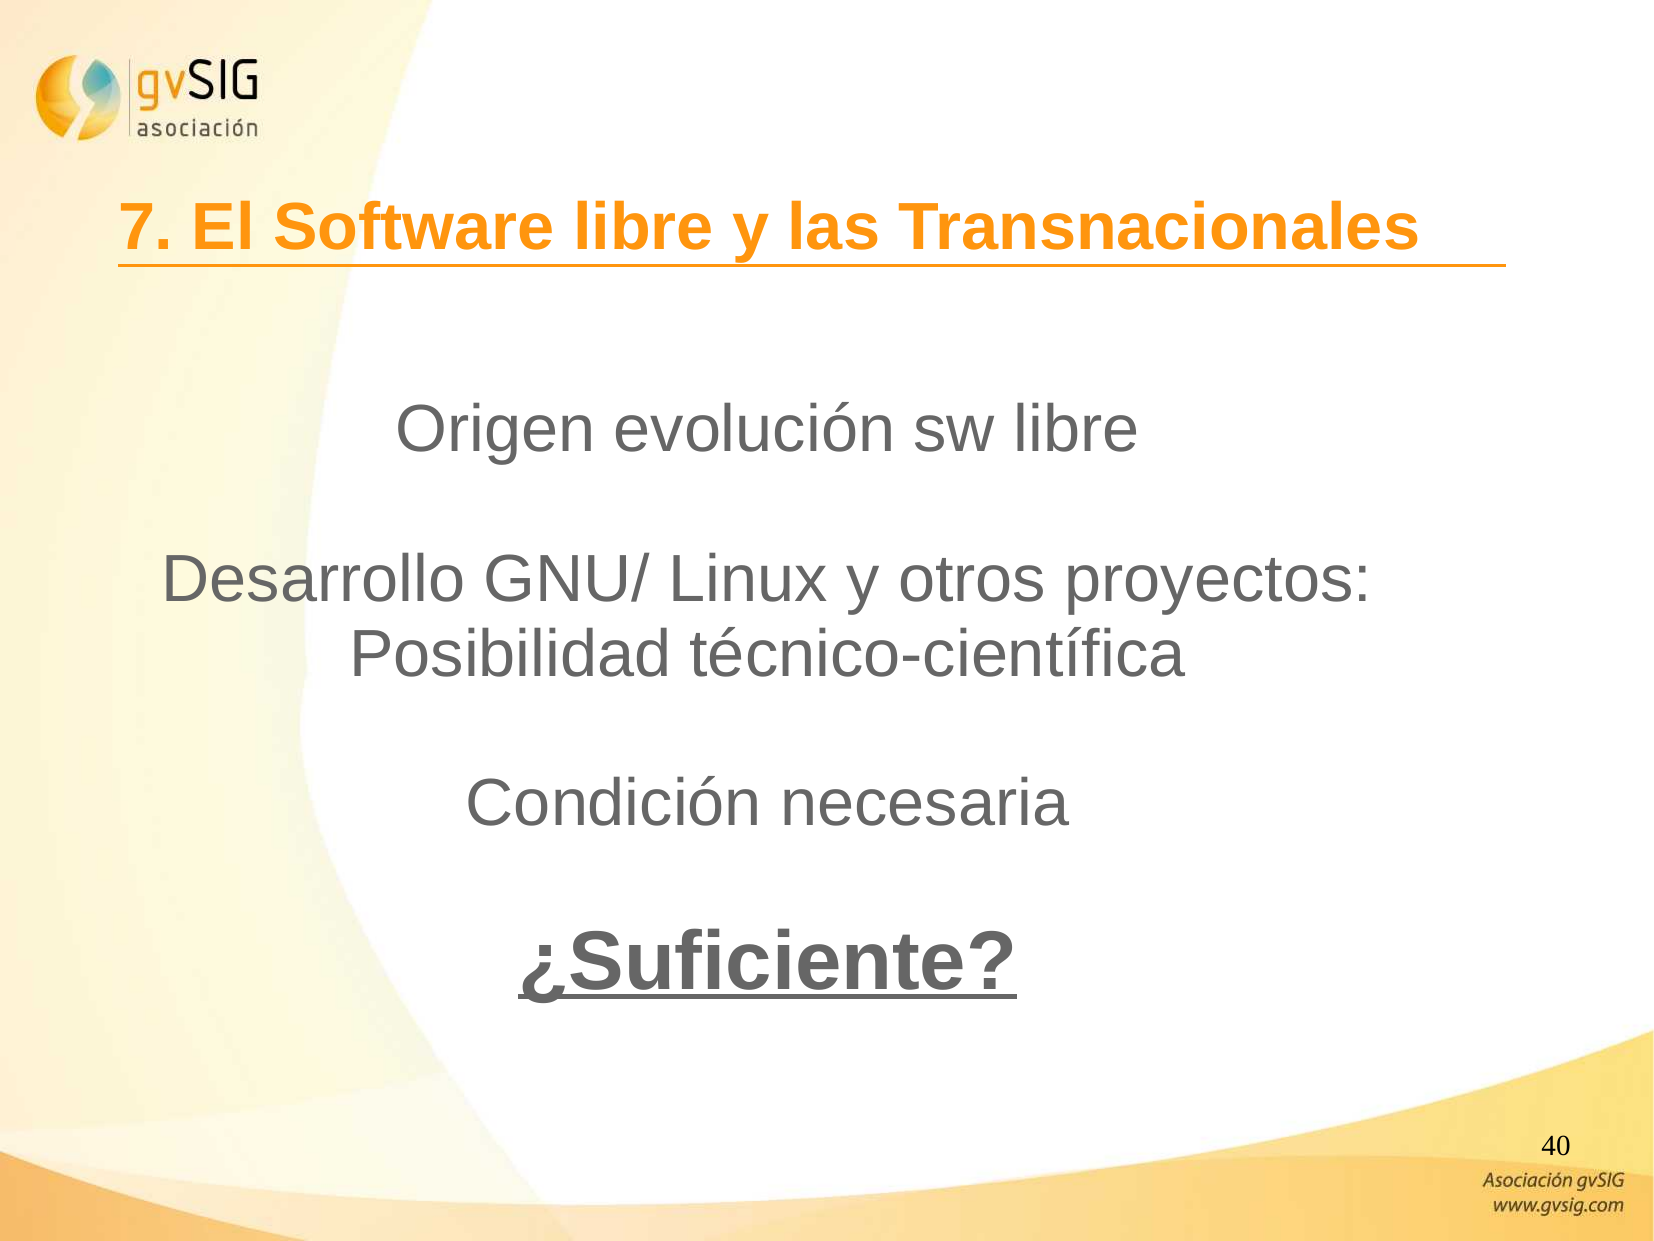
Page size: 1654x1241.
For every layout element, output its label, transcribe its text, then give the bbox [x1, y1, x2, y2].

text_box Origen evolución sw libre Desarrollo GNU/ Linux y otros proyectos: Posibilidad técnico-científica Condición necesaria ¿Suficiente? [59, 383, 1477, 1183]
title 7. El Software libre y las Transnacionales [118, 177, 1607, 276]
picture [0, 0, 1654, 1241]
